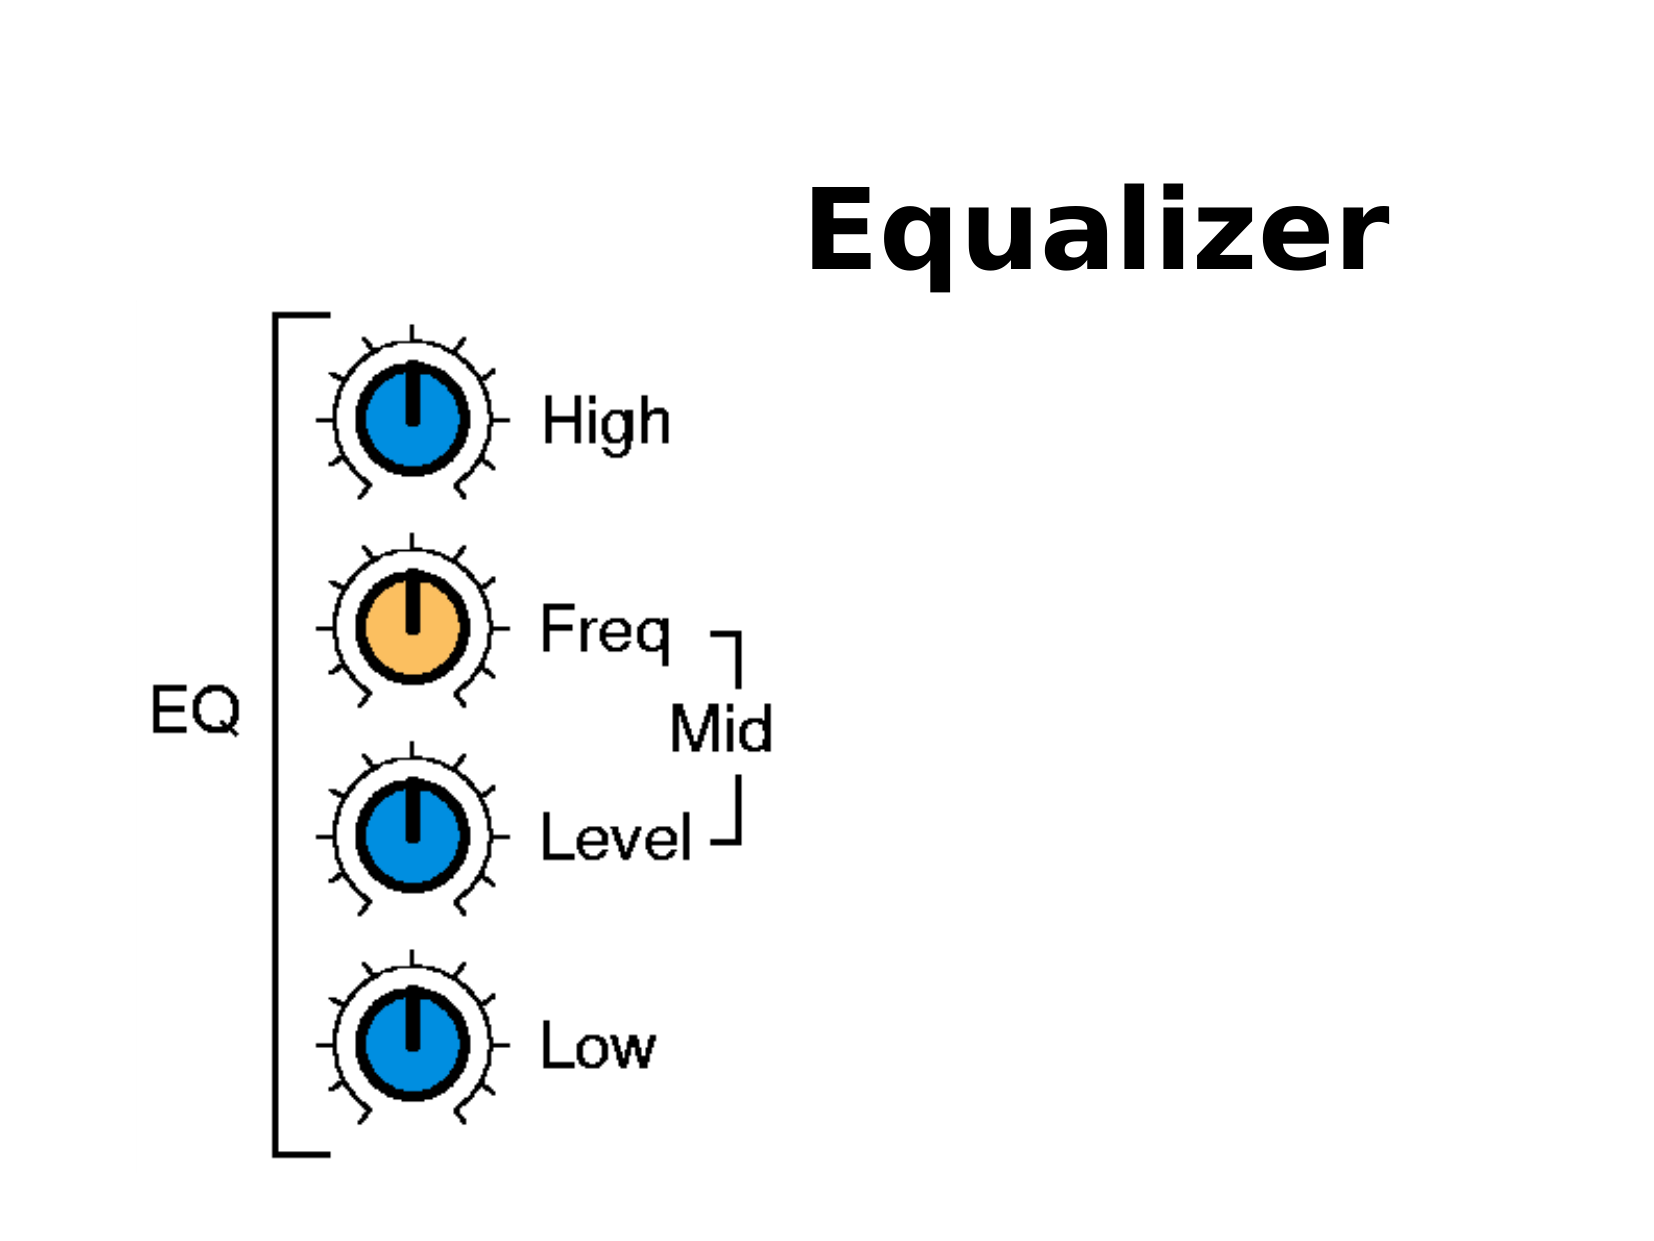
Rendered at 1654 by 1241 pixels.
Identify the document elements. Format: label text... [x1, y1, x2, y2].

picture [135, 300, 788, 1174]
text_box Equalizer [802, 150, 1469, 311]
